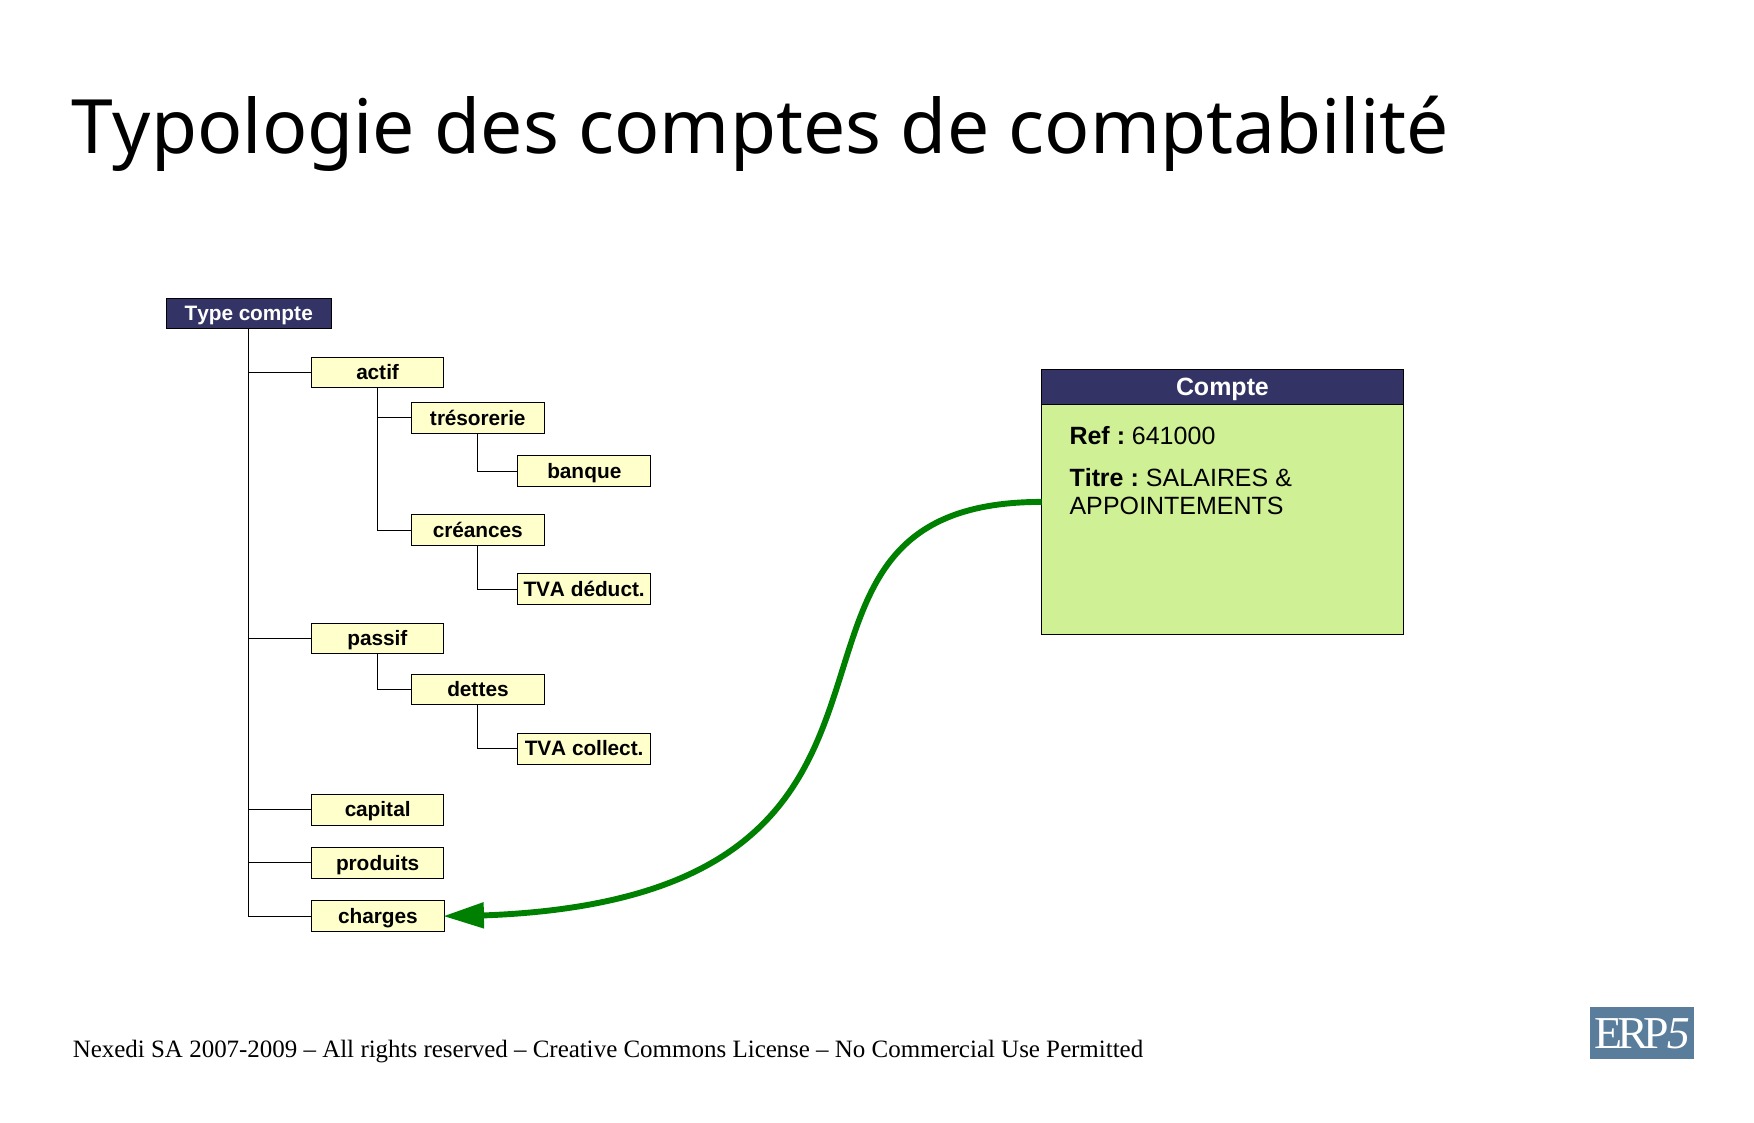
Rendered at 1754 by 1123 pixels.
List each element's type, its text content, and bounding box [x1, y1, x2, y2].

text_box créances [411, 514, 545, 546]
text_box Compte [1041, 369, 1404, 405]
title Typologie des comptes de comptabilité [71, 63, 1707, 187]
text_box passif [311, 623, 444, 654]
text_box banque [517, 455, 651, 487]
text_box charges [311, 900, 445, 932]
text_box Type compte [166, 298, 332, 329]
text_box capital [311, 794, 444, 826]
text_box dettes [411, 674, 545, 705]
text_box Ref : 641000 [1069, 422, 1379, 452]
text_box Titre : SALAIRES & APPOINTEMENTS [1069, 463, 1404, 529]
text_box TVA collect. [517, 733, 651, 765]
text_box [1041, 405, 1404, 635]
text_box actif [311, 357, 444, 388]
text_box produits [311, 847, 444, 879]
text_box TVA déduct. [517, 573, 651, 605]
text_box trésorerie [411, 402, 545, 434]
